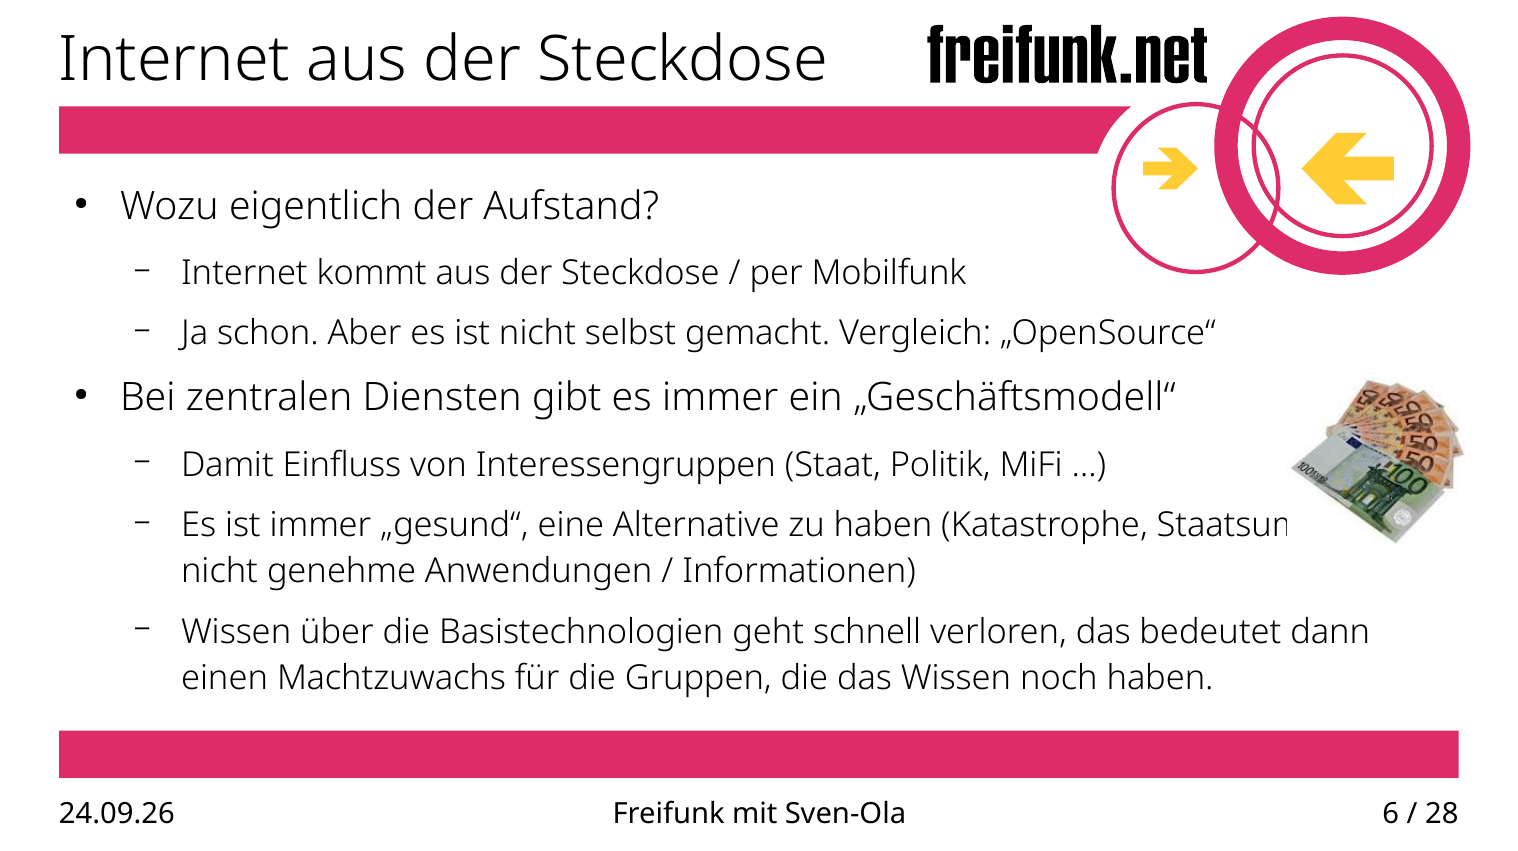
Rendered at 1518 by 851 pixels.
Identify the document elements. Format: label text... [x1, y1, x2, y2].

title Internet aus der Steckdose [59, 20, 910, 92]
list Wozu eigentlich der Aufstand? Internet kommt aus der Steckdose / per Mobilfunk Ja schon. Aber es ist nicht selbst gemacht. Vergleich: „OpenSource“ Bei zentralen Diensten gibt es immer ein „Geschäftsmodell“ Damit Einfluss von Interessengruppen (Staat, Politik, MiFi …) Es ist immer „gesund“, eine Alternative zu haben (Katastrophe, Staatsumsturz, nicht genehme Anwendungen / Informationen) Wissen über die Basistechnologien geht schnell verloren, das bedeutet dann einen Machtzuwachs für die Gruppen, die das Wissen noch haben. [59, 177, 1459, 709]
picture [1287, 377, 1465, 544]
